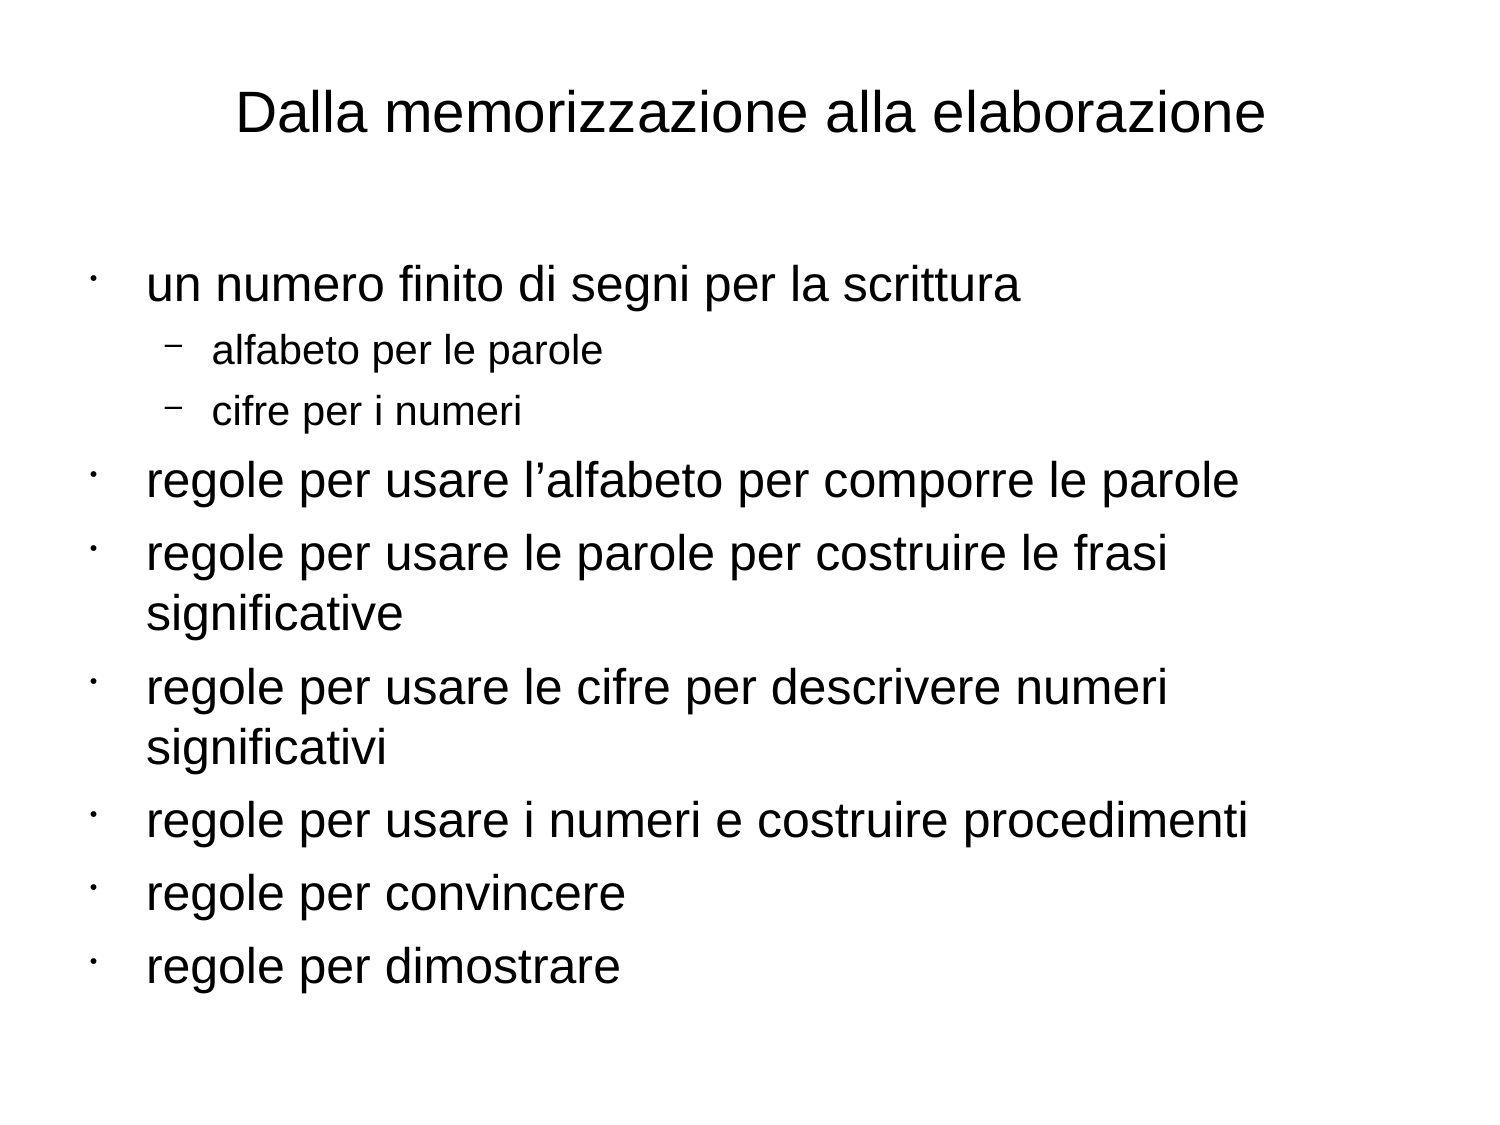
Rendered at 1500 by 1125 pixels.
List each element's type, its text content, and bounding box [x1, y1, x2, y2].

title Dalla memorizzazione alla elaborazione [76, 66, 1427, 209]
list un numero finito di segni per la scrittura alfabeto per le parole cifre per i numeri regole per usare l’alfabeto per comporre le parole regole per usare le parole per costruire le frasi significative regole per usare le cifre per descrivere numeri significativi regole per usare i numeri e costruire procedimenti regole per convincere regole per dimostrare [75, 243, 1425, 1106]
